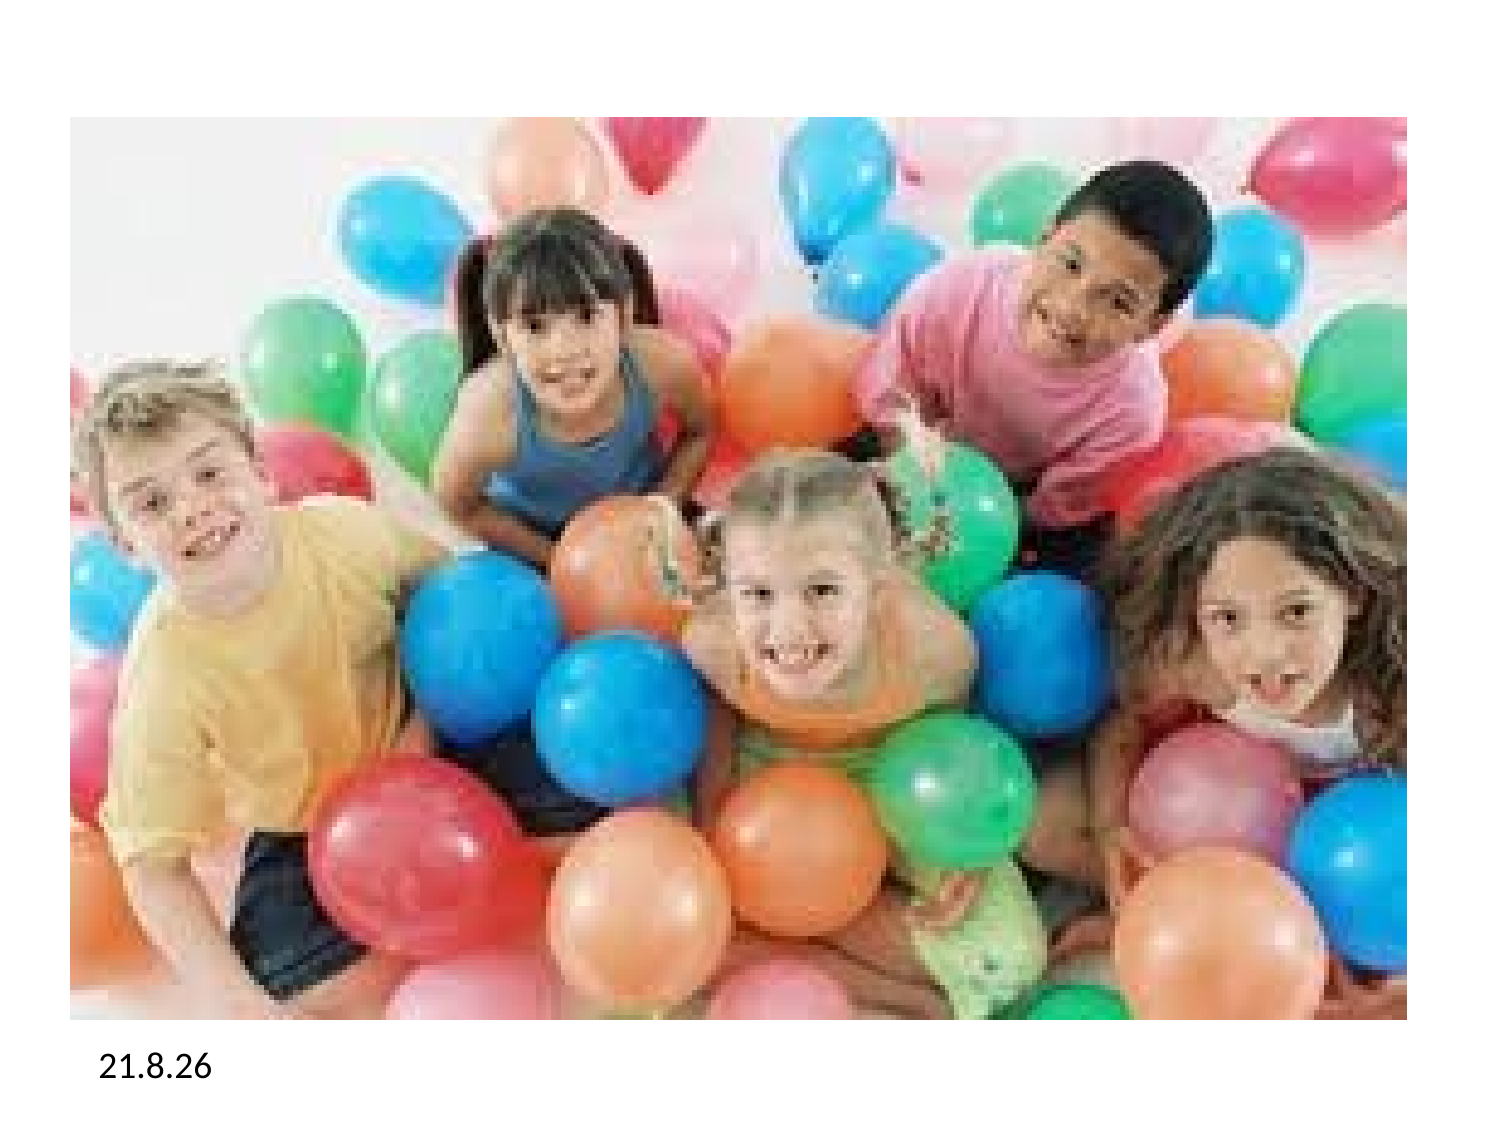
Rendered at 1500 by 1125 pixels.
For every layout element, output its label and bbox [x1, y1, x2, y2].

picture [70, 117, 1407, 1020]
